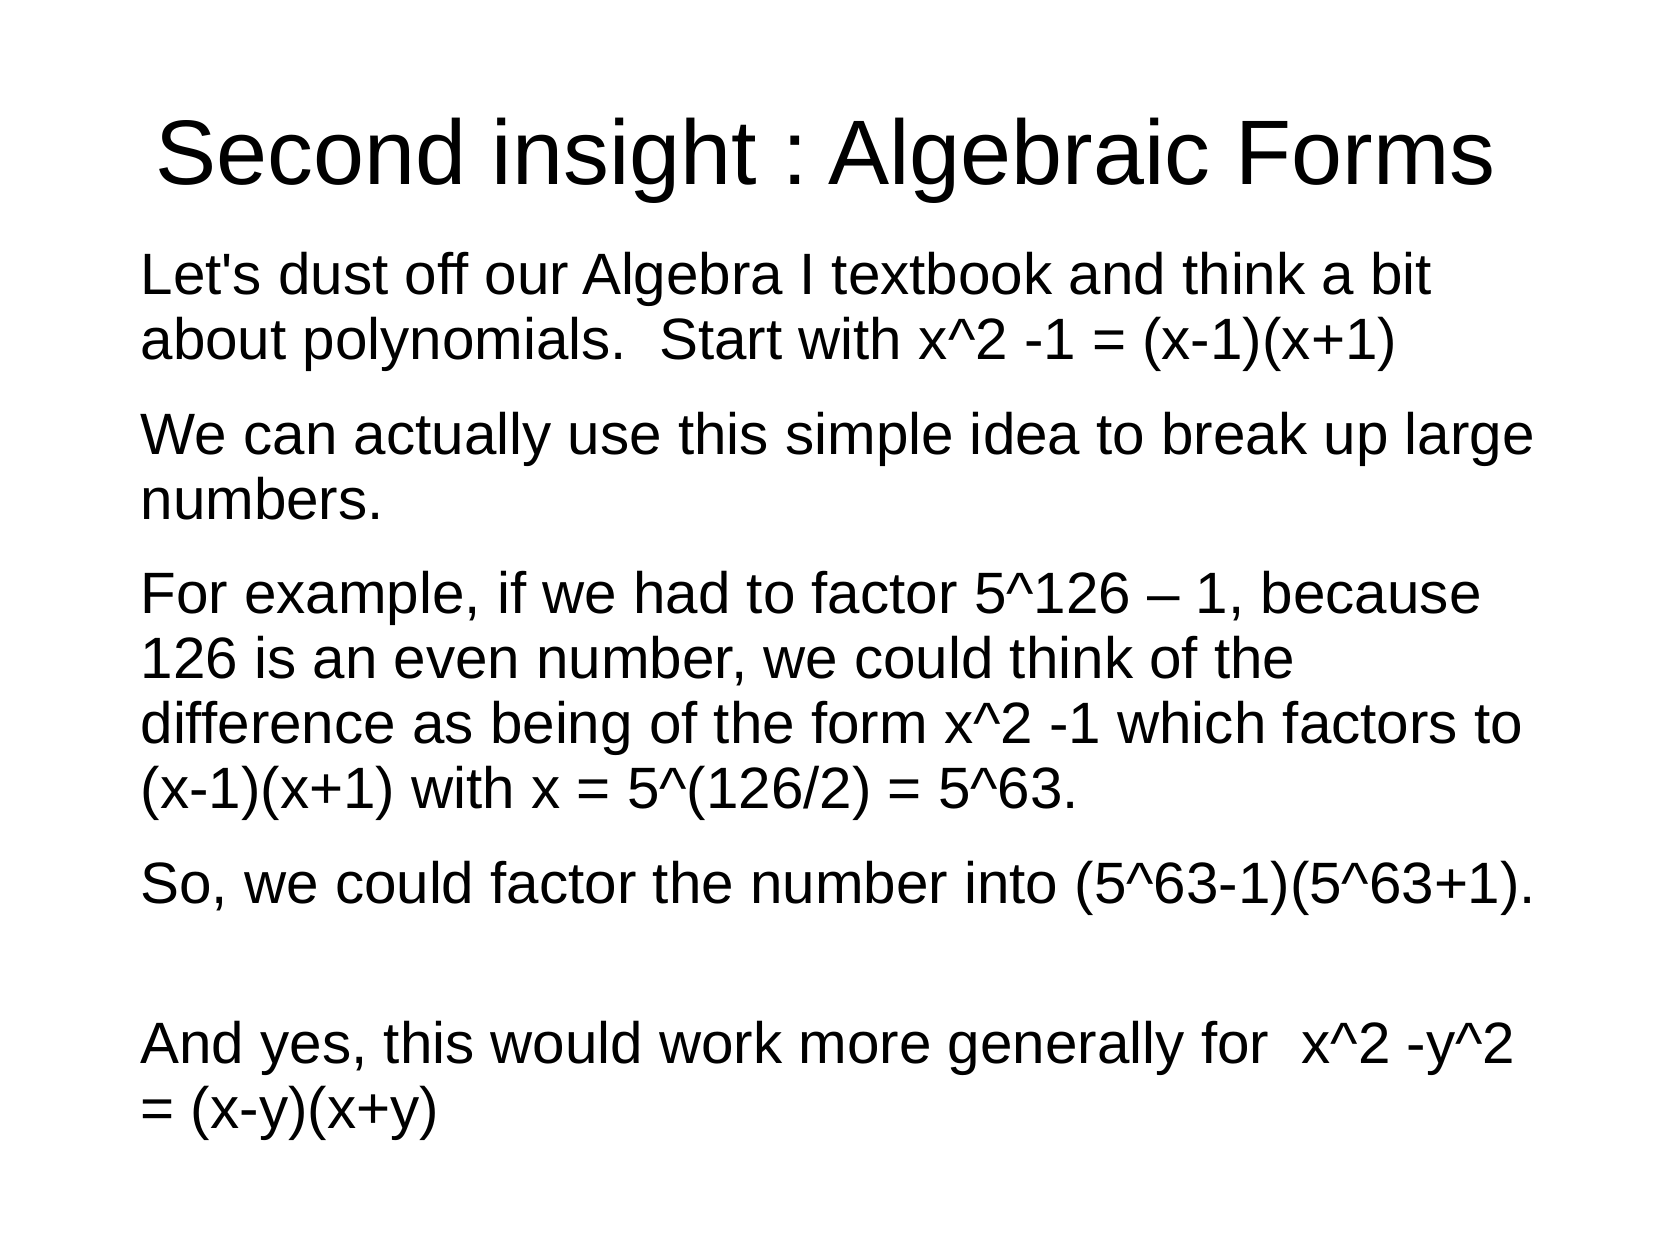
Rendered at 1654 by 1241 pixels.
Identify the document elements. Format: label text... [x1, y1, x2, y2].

list Let's dust off our Algebra I textbook and think a bit about polynomials. Start with x^2 -1 = (x-1)(x+1) We can actually use this simple idea to break up large numbers. For example, if we had to factor 5^126 – 1, because 126 is an even number, we could think of the difference as being of the form x^2 -1 which factors to (x-1)(x+1) with x = 5^(126/2) = 5^63. So, we could factor the number into (5^63-1)(5^63+1). And yes, this would work more generally for x^2 -y^2 = (x-y)(x+y) [69, 242, 1558, 1216]
title Second insight : Algebraic Forms [82, 49, 1571, 257]
